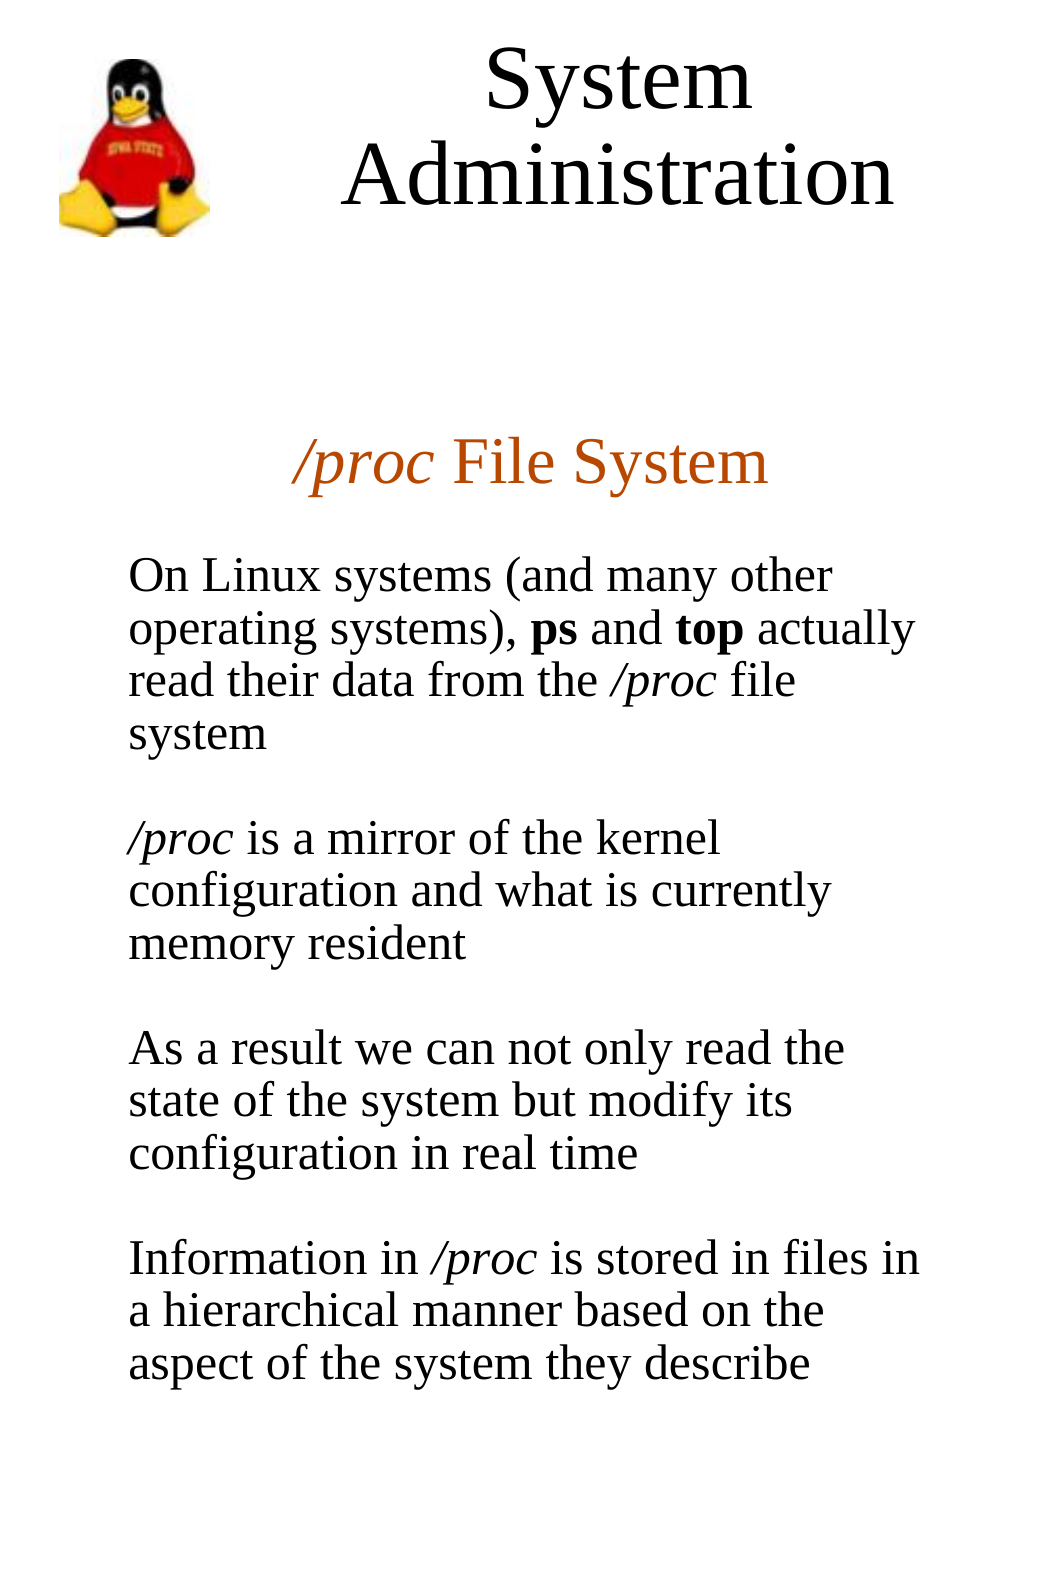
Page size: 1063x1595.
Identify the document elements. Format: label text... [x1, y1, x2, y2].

title System Administration [224, 4, 1014, 252]
picture [59, 59, 210, 237]
subtitle /proc File System On Linux systems (and many other operating systems), ps and top actually read their data from the /proc file system /proc is a mirror of the kernel configuration and what is currently memory resident As a result we can not only read the state of the system but modify its configuration in real time Information in /proc is stored in files in a hierarchical manner based on the aspect of the system they describe [128, 283, 936, 1595]
